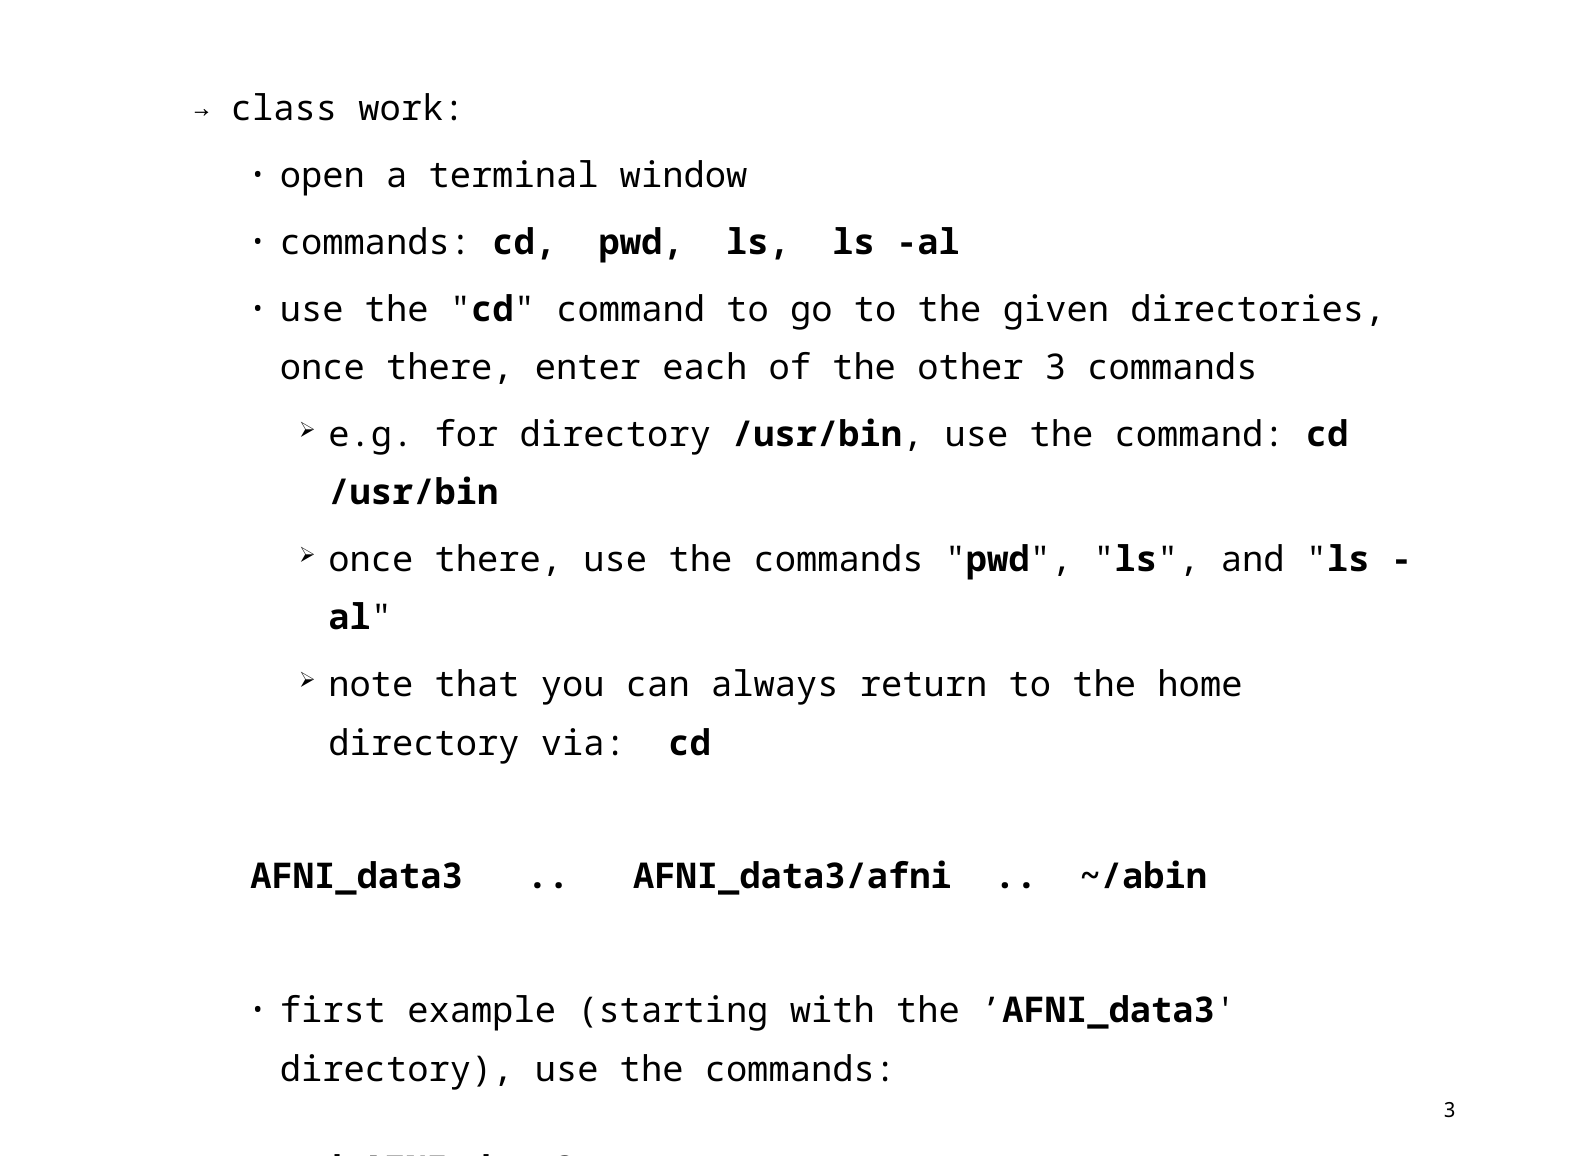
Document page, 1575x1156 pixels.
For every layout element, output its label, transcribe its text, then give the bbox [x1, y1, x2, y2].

list class work: open a terminal window commands: cd, pwd, ls, ls -al use the "cd" command to go to the given directories, once there, enter each of the other 3 commands e.g. for directory /usr/bin, use the command: cd /usr/bin once there, use the commands "pwd", "ls", and "ls -al" note that you can always return to the home directory via: cd AFNI_data3 .. AFNI_data3/afni .. ~/abin first example (starting with the ’AFNI_data3' directory), use the commands: cd AFNI_data3 pwd ls ls -al [118, 65, 1457, 1126]
